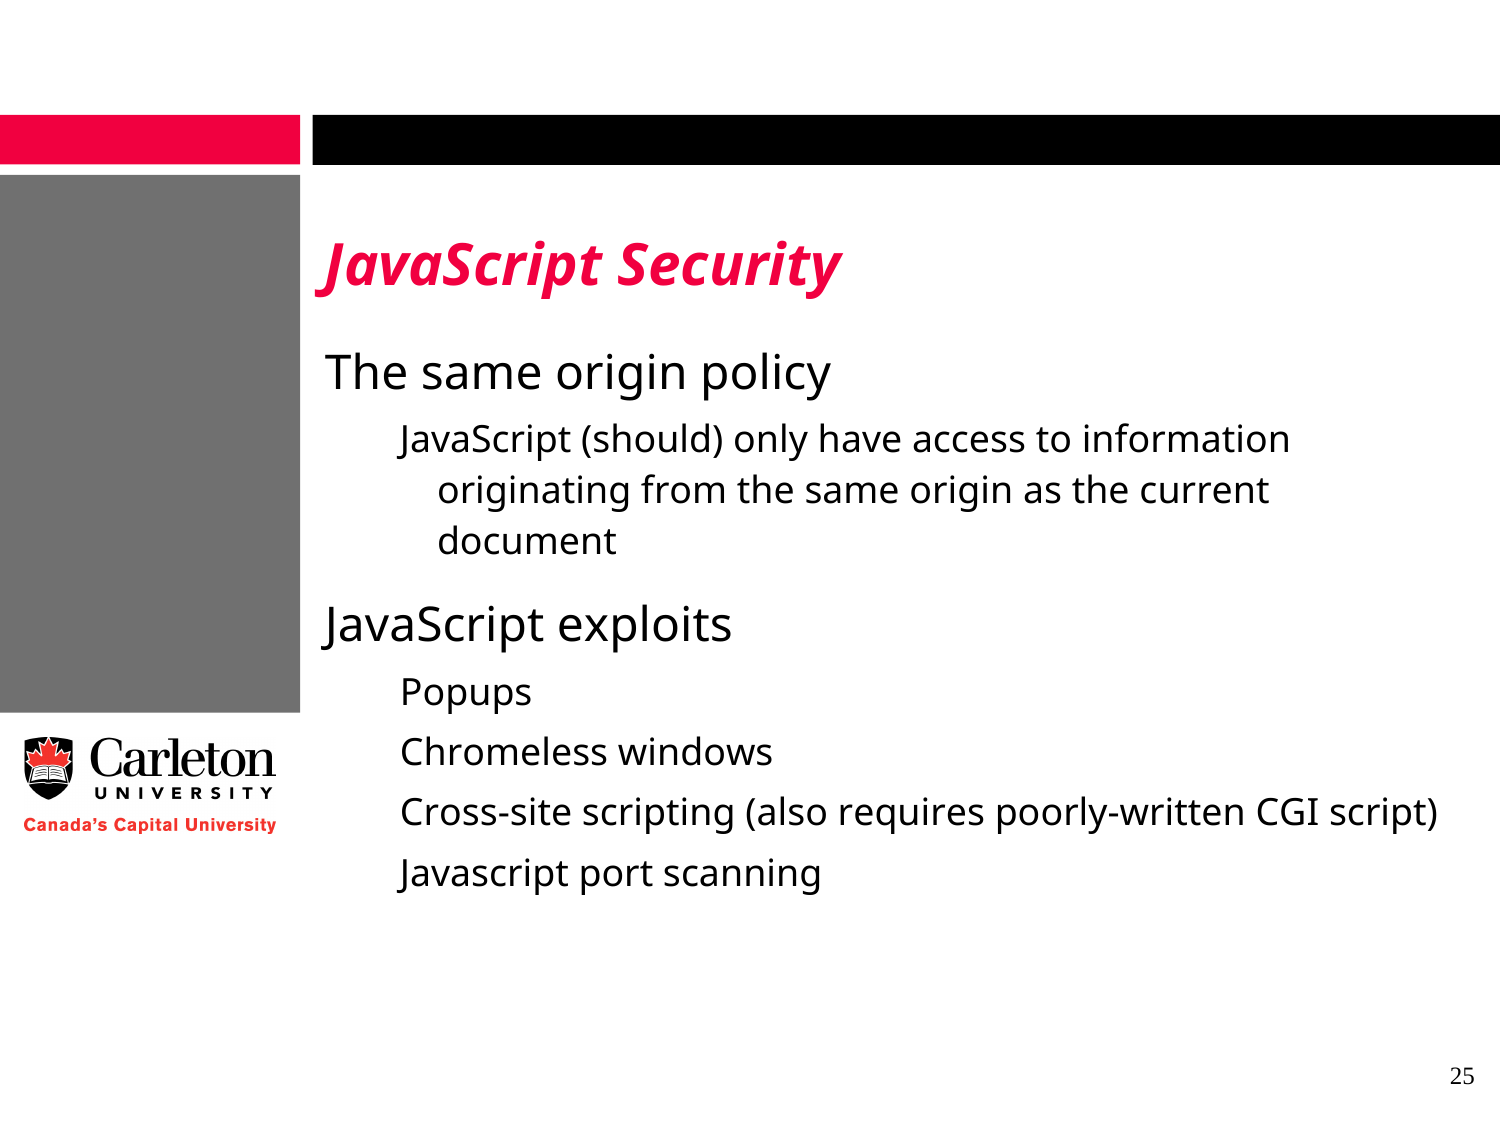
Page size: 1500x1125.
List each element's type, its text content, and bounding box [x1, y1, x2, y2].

title JavaScript Security [324, 194, 1450, 324]
picture [24, 737, 276, 834]
list The same origin policy JavaScript (should) only have access to information originating from the same origin as the current document JavaScript exploits Popups Chromeless windows Cross-site scripting (also requires poorly-written CGI script) Javascript port scanning [324, 324, 1450, 1036]
